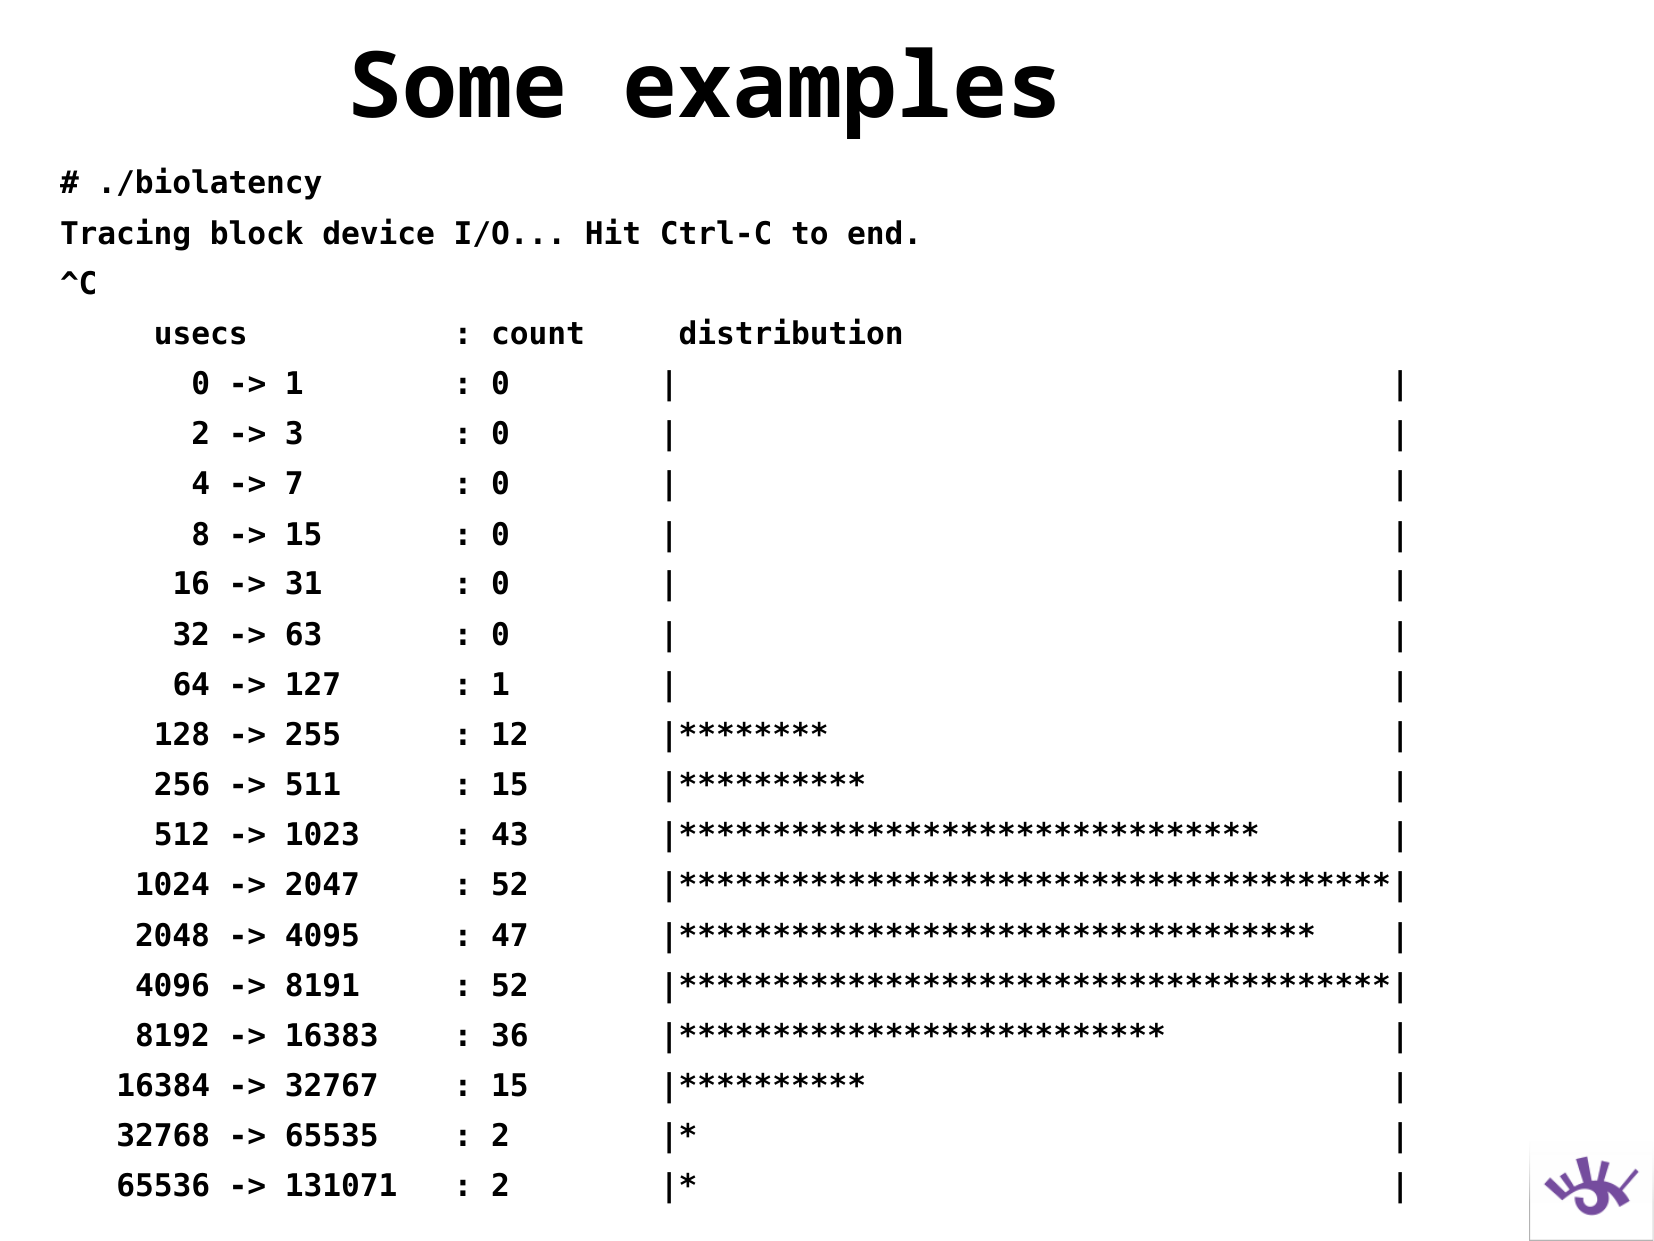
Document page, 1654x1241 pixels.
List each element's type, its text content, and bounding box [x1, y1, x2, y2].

picture [1529, 1134, 1654, 1241]
title Some examples [75, 27, 1336, 137]
list # ./biolatency Tracing block device I/O... Hit Ctrl-C to end. ^C usecs : count distribution 0 -> 1 : 0 | | 2 -> 3 : 0 | | 4 -> 7 : 0 | | 8 -> 15 : 0 | | 16 -> 31 : 0 | | 32 -> 63 : 0 | | 64 -> 127 : 1 | | 128 -> 255 : 12 |******** | 256 -> 511 : 15 |********** | 512 -> 1023 : 43 |******************************* | 1024 -> 2047 : 52 |**************************************| 2048 -> 4095 : 47 |********************************** | 4096 -> 8191 : 52 |**************************************| 8192 -> 16383 : 36 |************************** | 16384 -> 32767 : 15 |********** | 32768 -> 65535 : 2 |* | 65536 -> 131071 : 2 |* | [60, 165, 1606, 1216]
